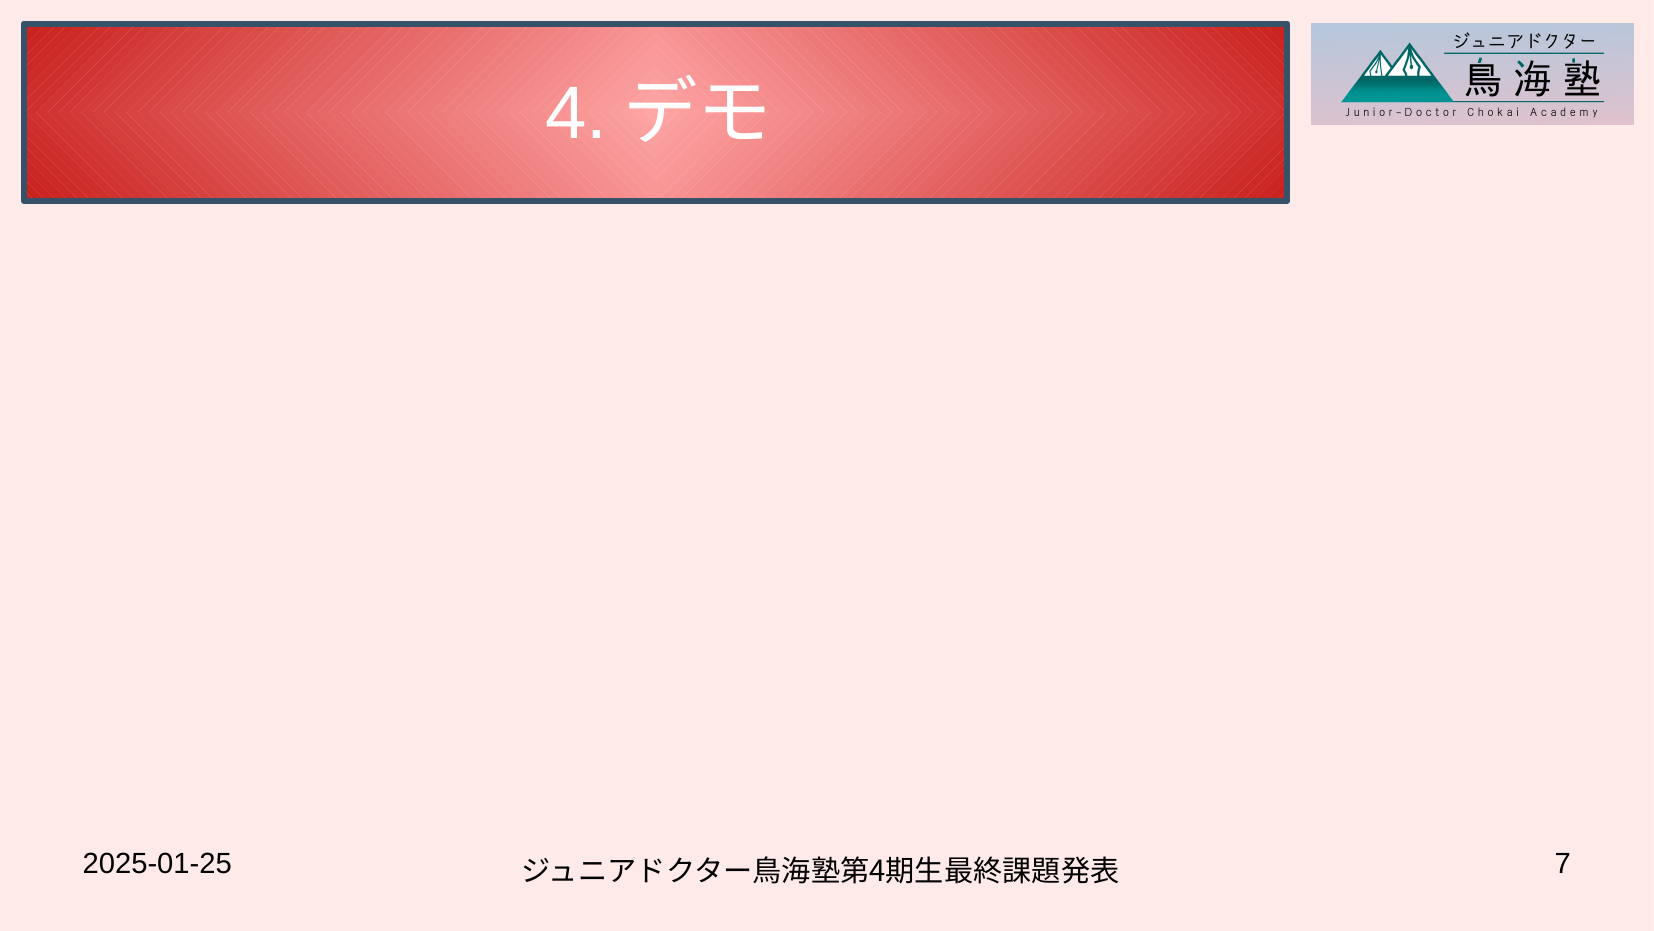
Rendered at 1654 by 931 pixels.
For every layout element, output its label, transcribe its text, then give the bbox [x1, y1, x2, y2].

picture [1311, 23, 1634, 125]
title 4.デモ [82, 29, 1235, 184]
